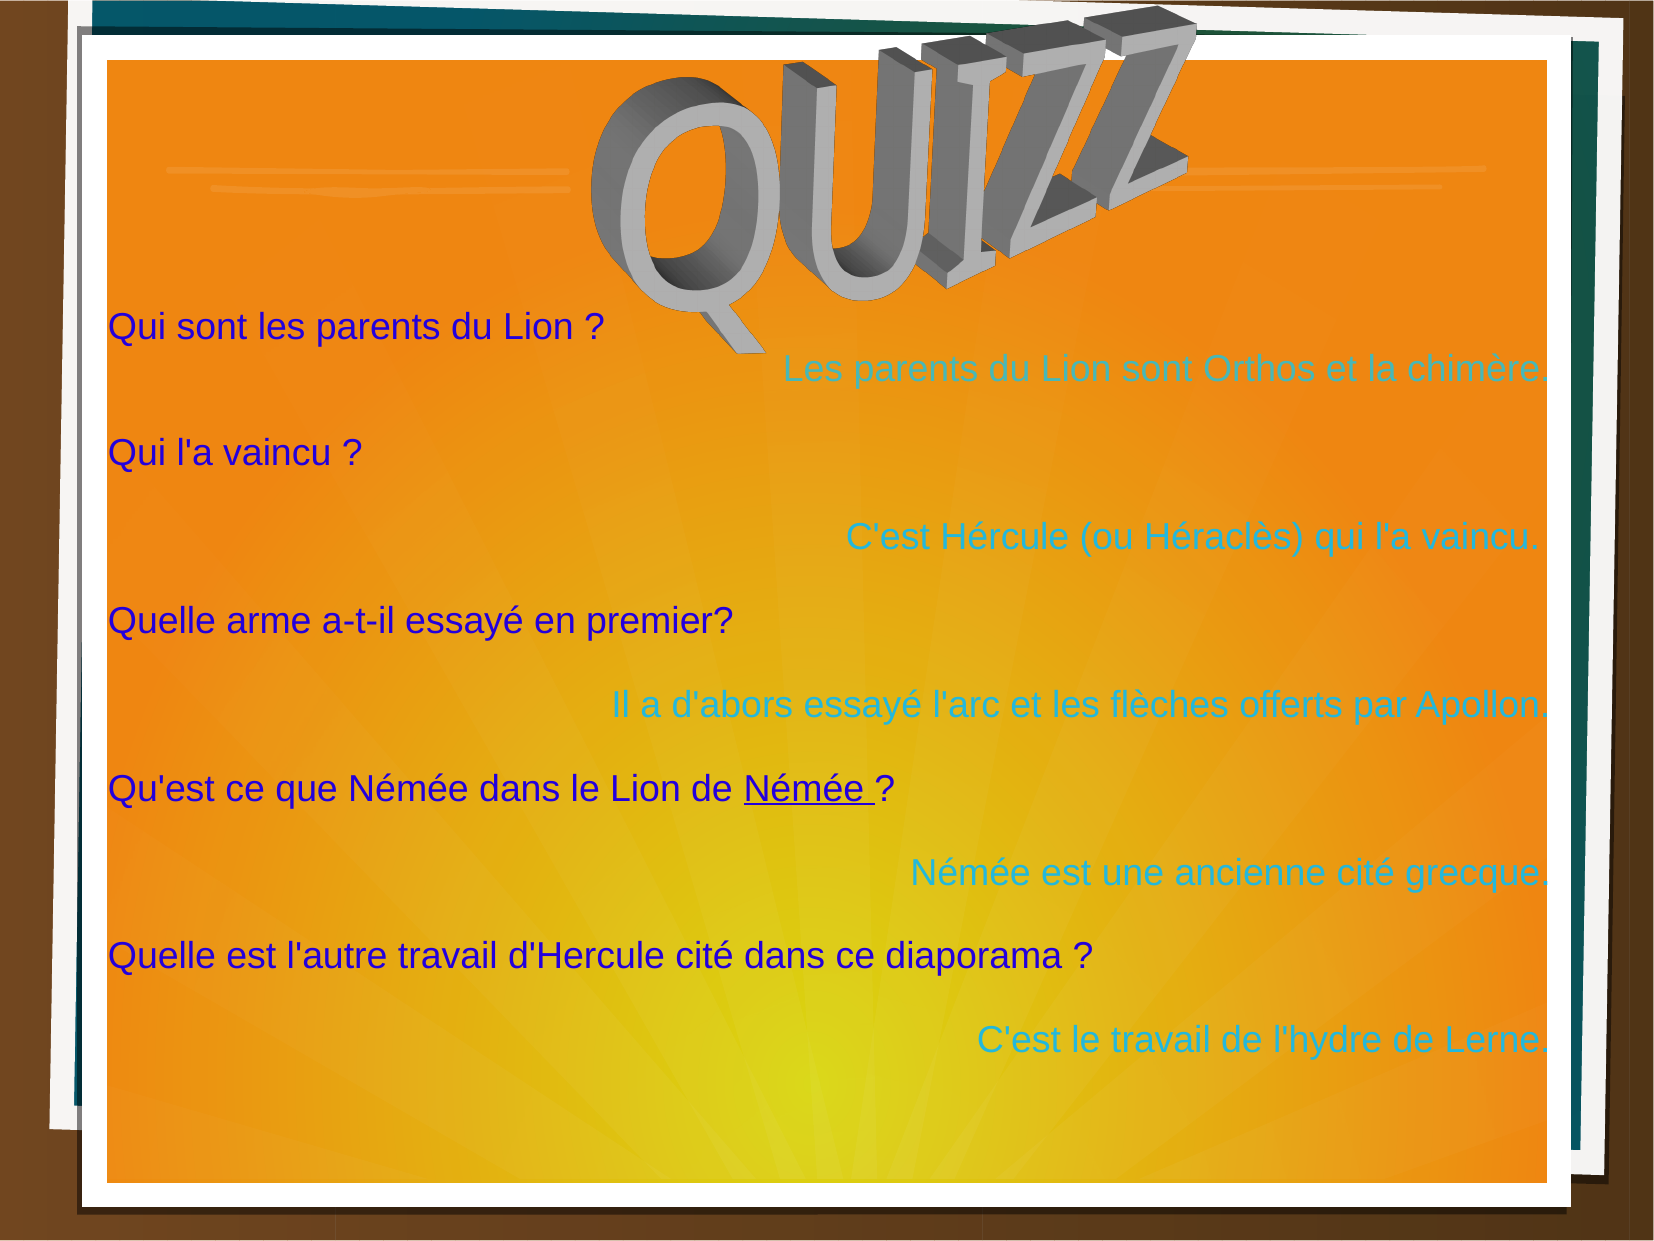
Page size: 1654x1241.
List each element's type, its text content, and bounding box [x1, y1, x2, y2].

text_box Qui sont les parents du Lion ? Les parents du Lion sont Orthos et la chimère. Qui l'a vaincu ? C'est Hércule (ou Héraclès) qui l'a vaincu. Quelle arme a-t-il essayé en premier? Il a d'abors essayé l'arc et les flèches offerts par Apollon. Qu'est ce que Némée dans le Lion de Némée ? Némée est une ancienne cité grecque. Quelle est l'autre travail d'Hercule cité dans ce diaporama ? C'est le travail de l'hydre de Lerne. [47, 297, 1619, 1069]
